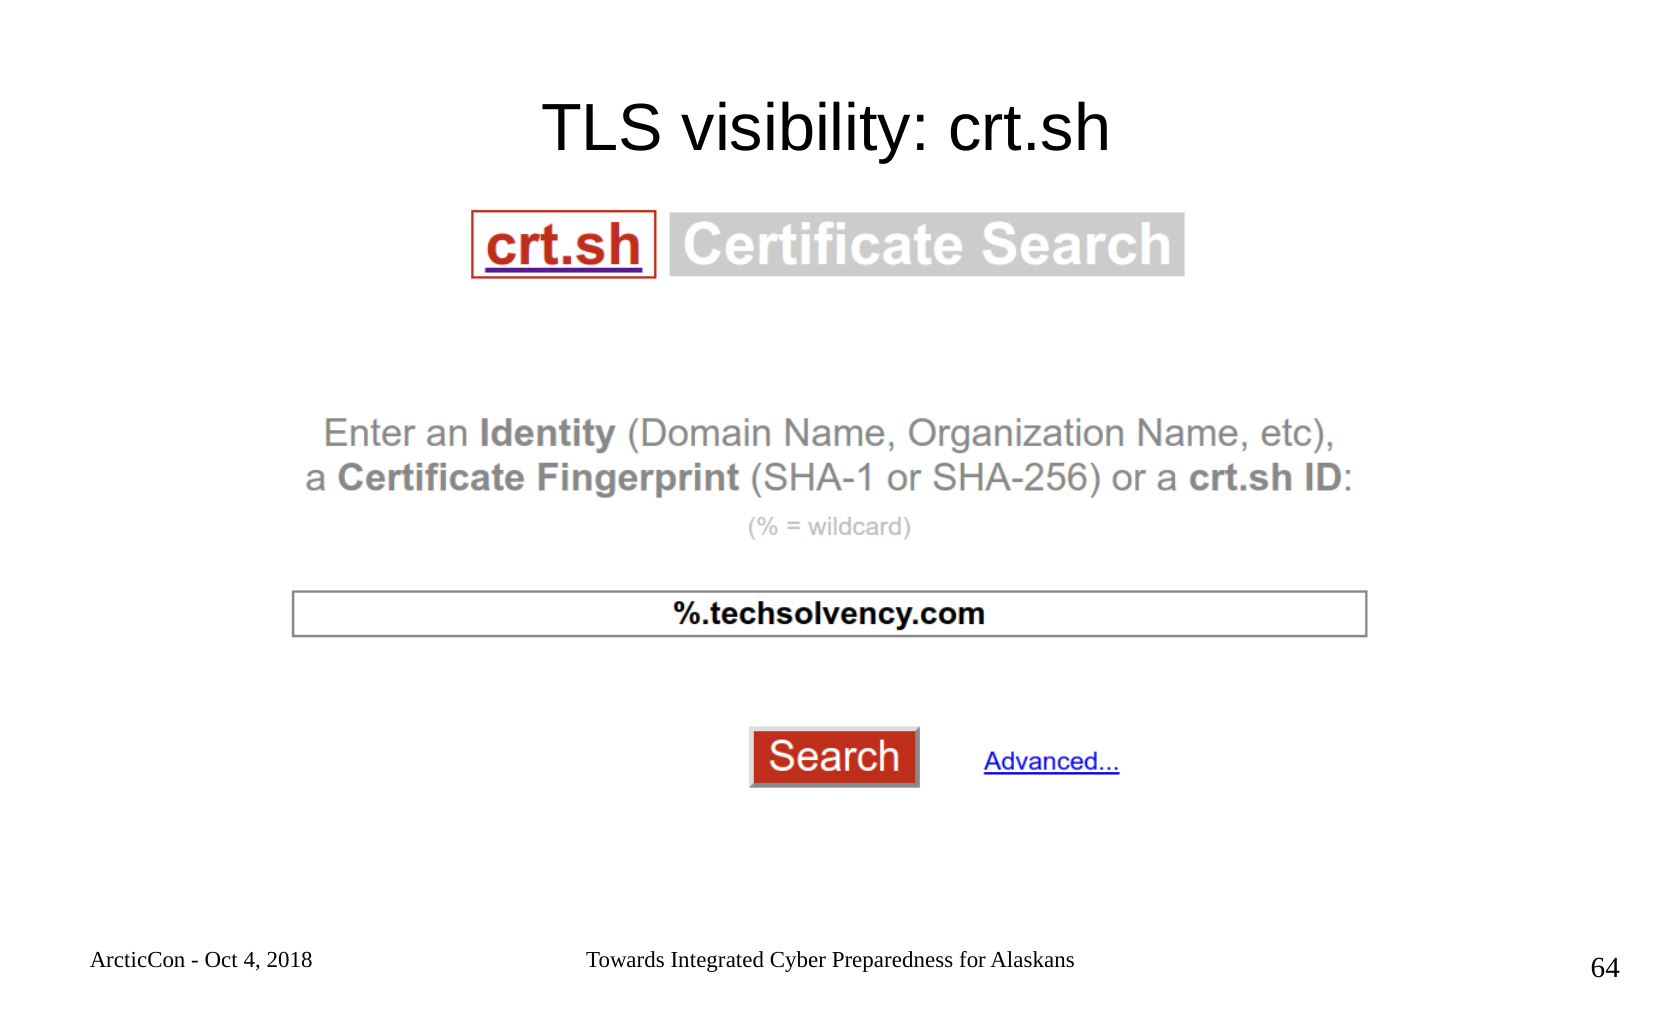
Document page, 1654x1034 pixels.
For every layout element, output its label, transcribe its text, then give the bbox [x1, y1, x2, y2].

title TLS visibility: crt.sh [82, 41, 1571, 214]
picture [215, 174, 1447, 907]
text_box <number> [1560, 951, 1621, 1023]
